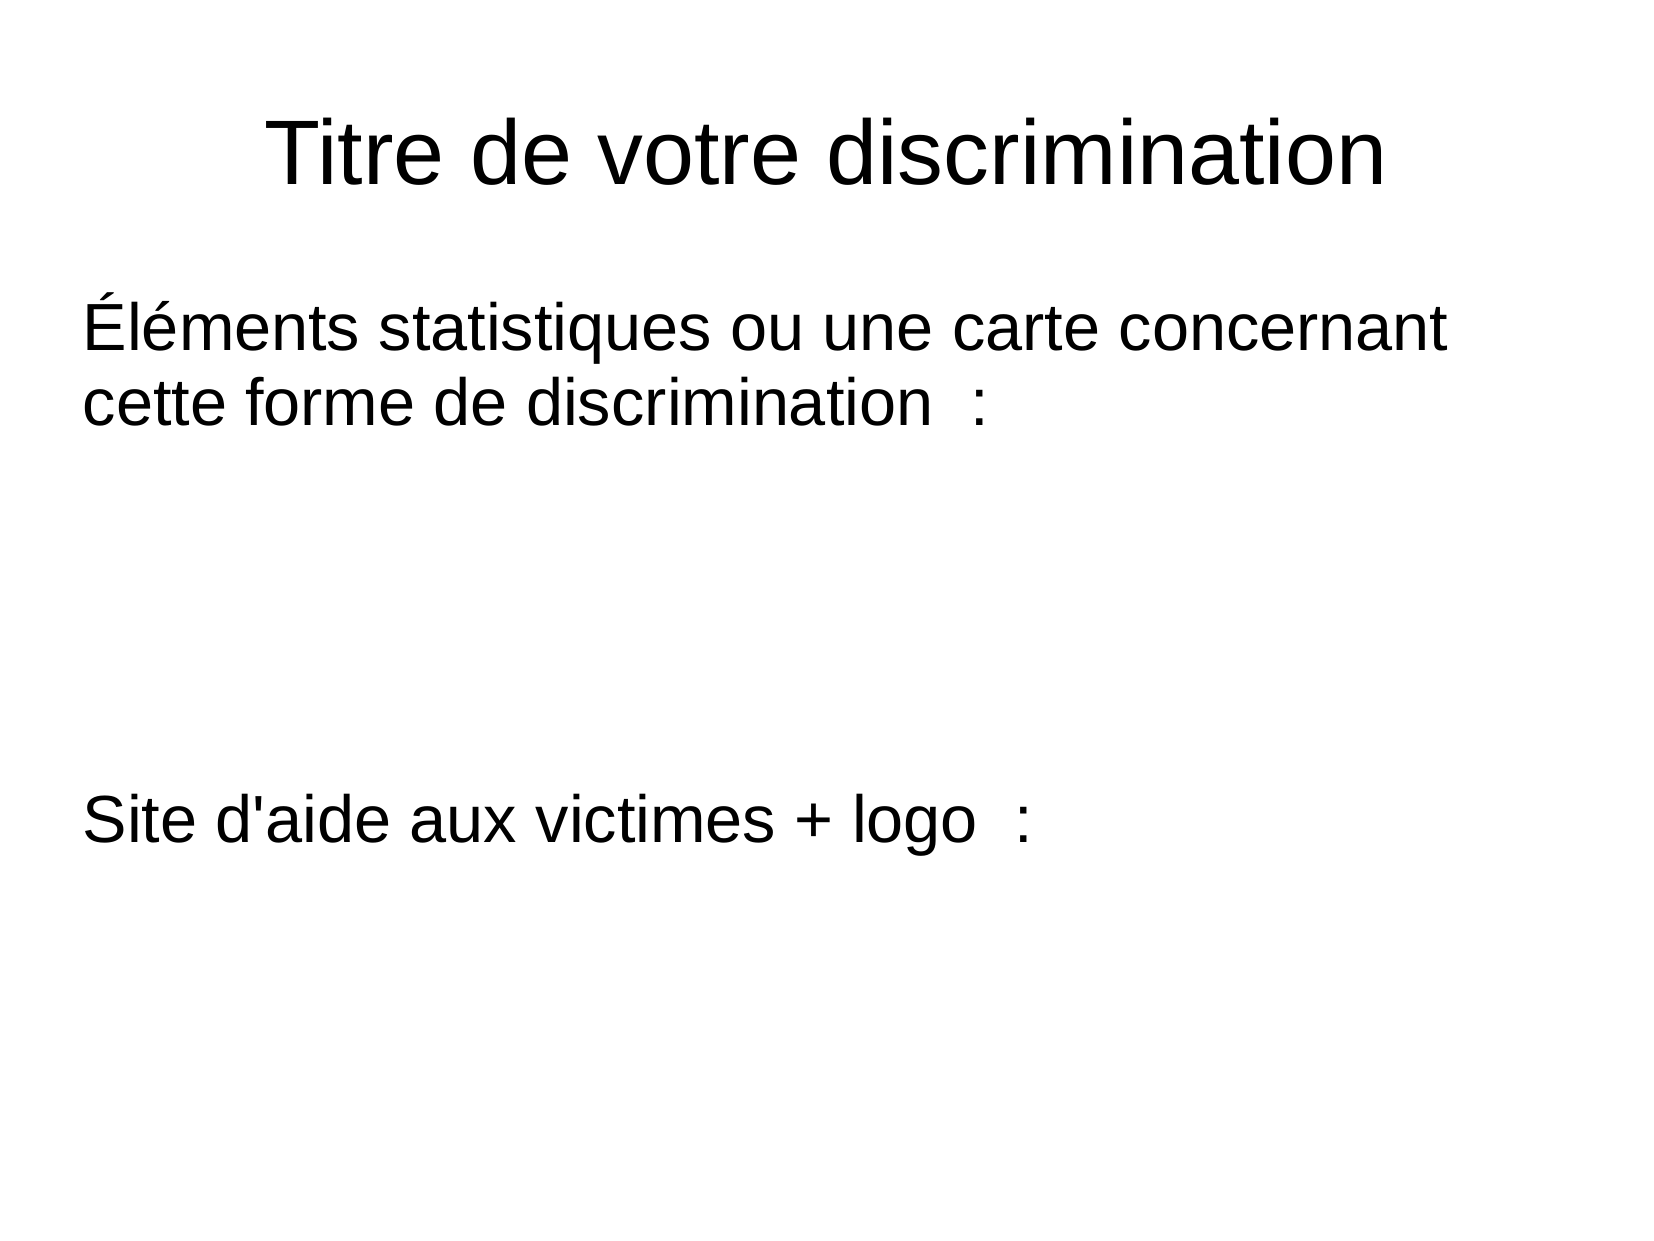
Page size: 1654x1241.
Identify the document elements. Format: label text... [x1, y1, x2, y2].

list Éléments statistiques ou une carte concernant cette forme de discrimination : Site d'aide aux victimes + logo : [82, 290, 1571, 1109]
title Titre de votre discrimination [82, 49, 1571, 257]
